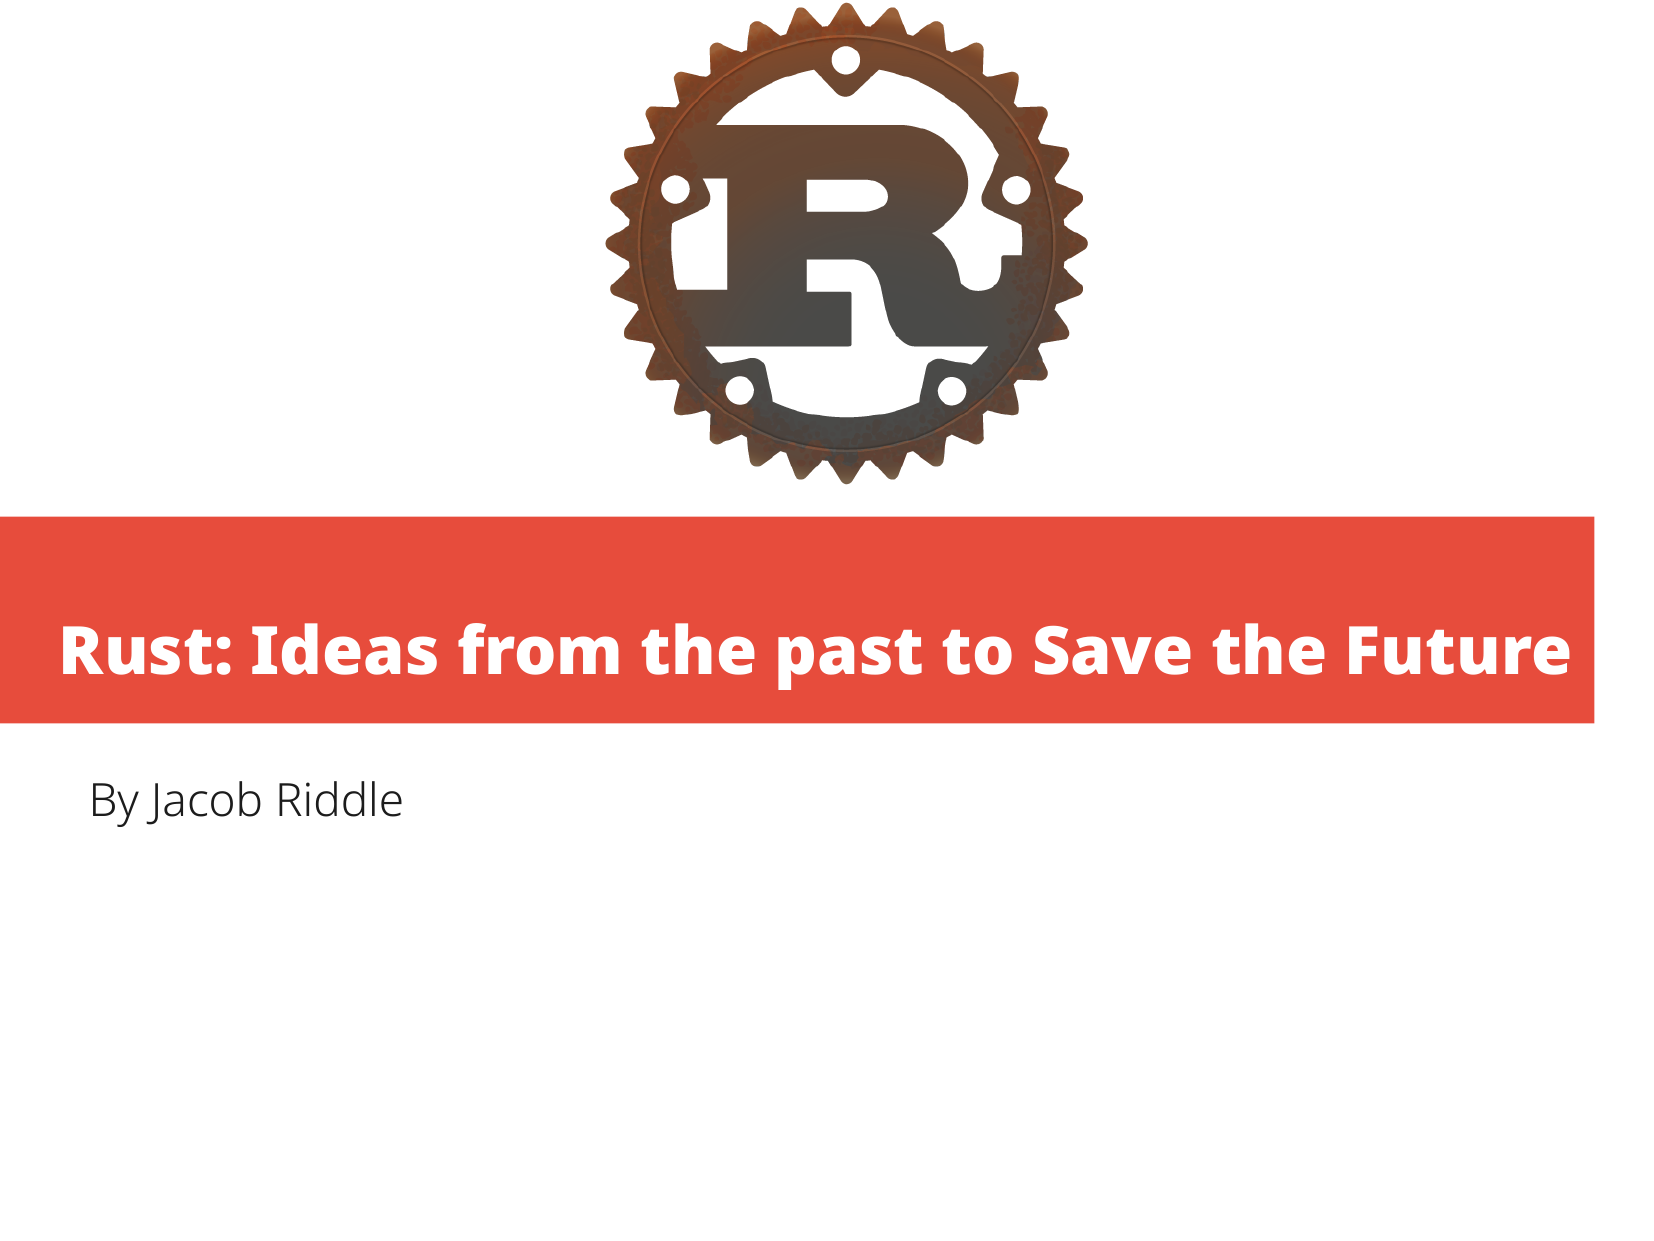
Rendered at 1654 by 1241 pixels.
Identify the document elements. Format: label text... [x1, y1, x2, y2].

subtitle By Jacob Riddle [88, 767, 1595, 1182]
title Rust: Ideas from the past to Save the Future [59, 546, 1595, 694]
picture [600, 0, 1092, 492]
